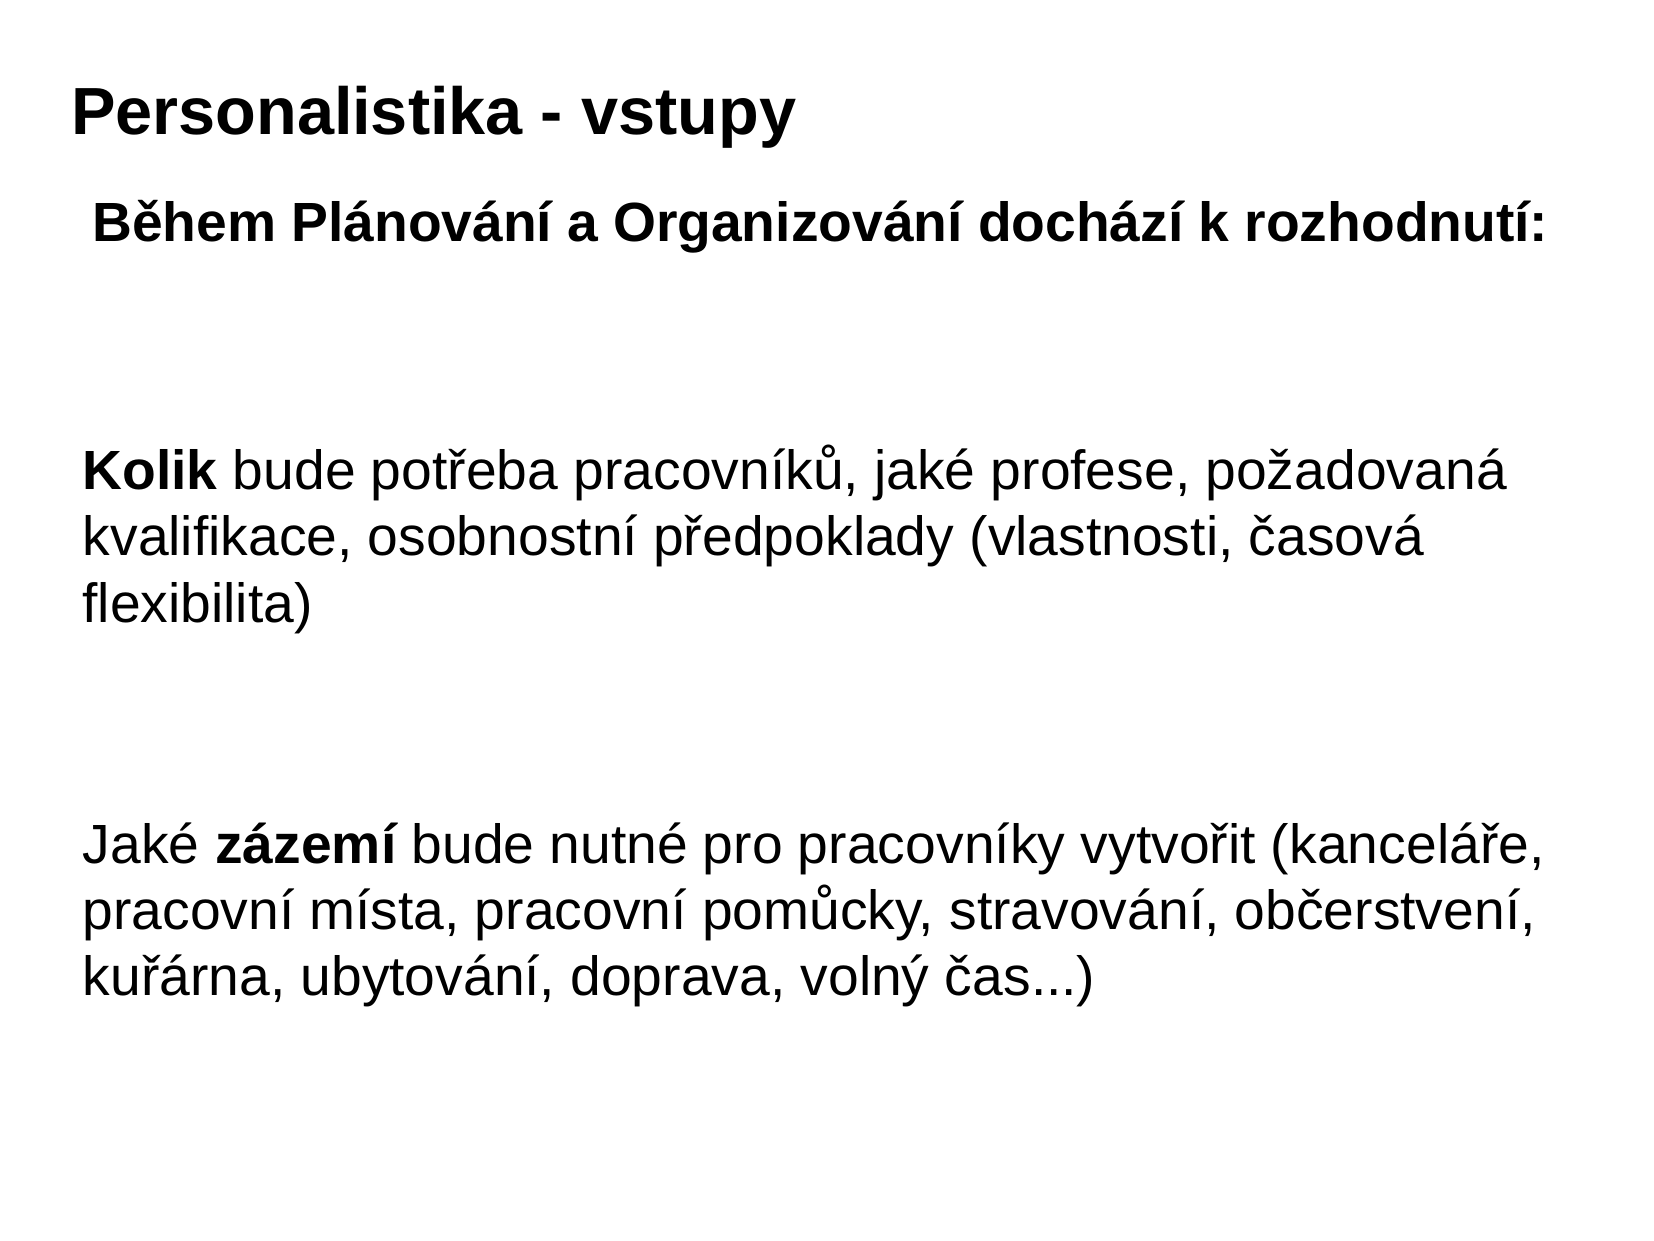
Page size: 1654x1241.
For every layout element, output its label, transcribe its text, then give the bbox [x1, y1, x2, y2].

text_box Personalistika - vstupy [56, 60, 1569, 156]
text_box Jaké zázemí bude nutné pro pracovníky vytvořit (kanceláře, pracovní místa, pracovní pomůcky, stravování, občerstvení, kuřárna, ubytování, doprava, volný čas...) [67, 800, 1595, 1015]
text_box Během Plánování a Organizování dochází k rozhodnutí: [77, 178, 1565, 261]
text_box Kolik bude potřeba pracovníků, jaké profese, požadovaná kvalifikace, osobnostní předpoklady (vlastnosti, časová flexibilita) [68, 426, 1596, 641]
